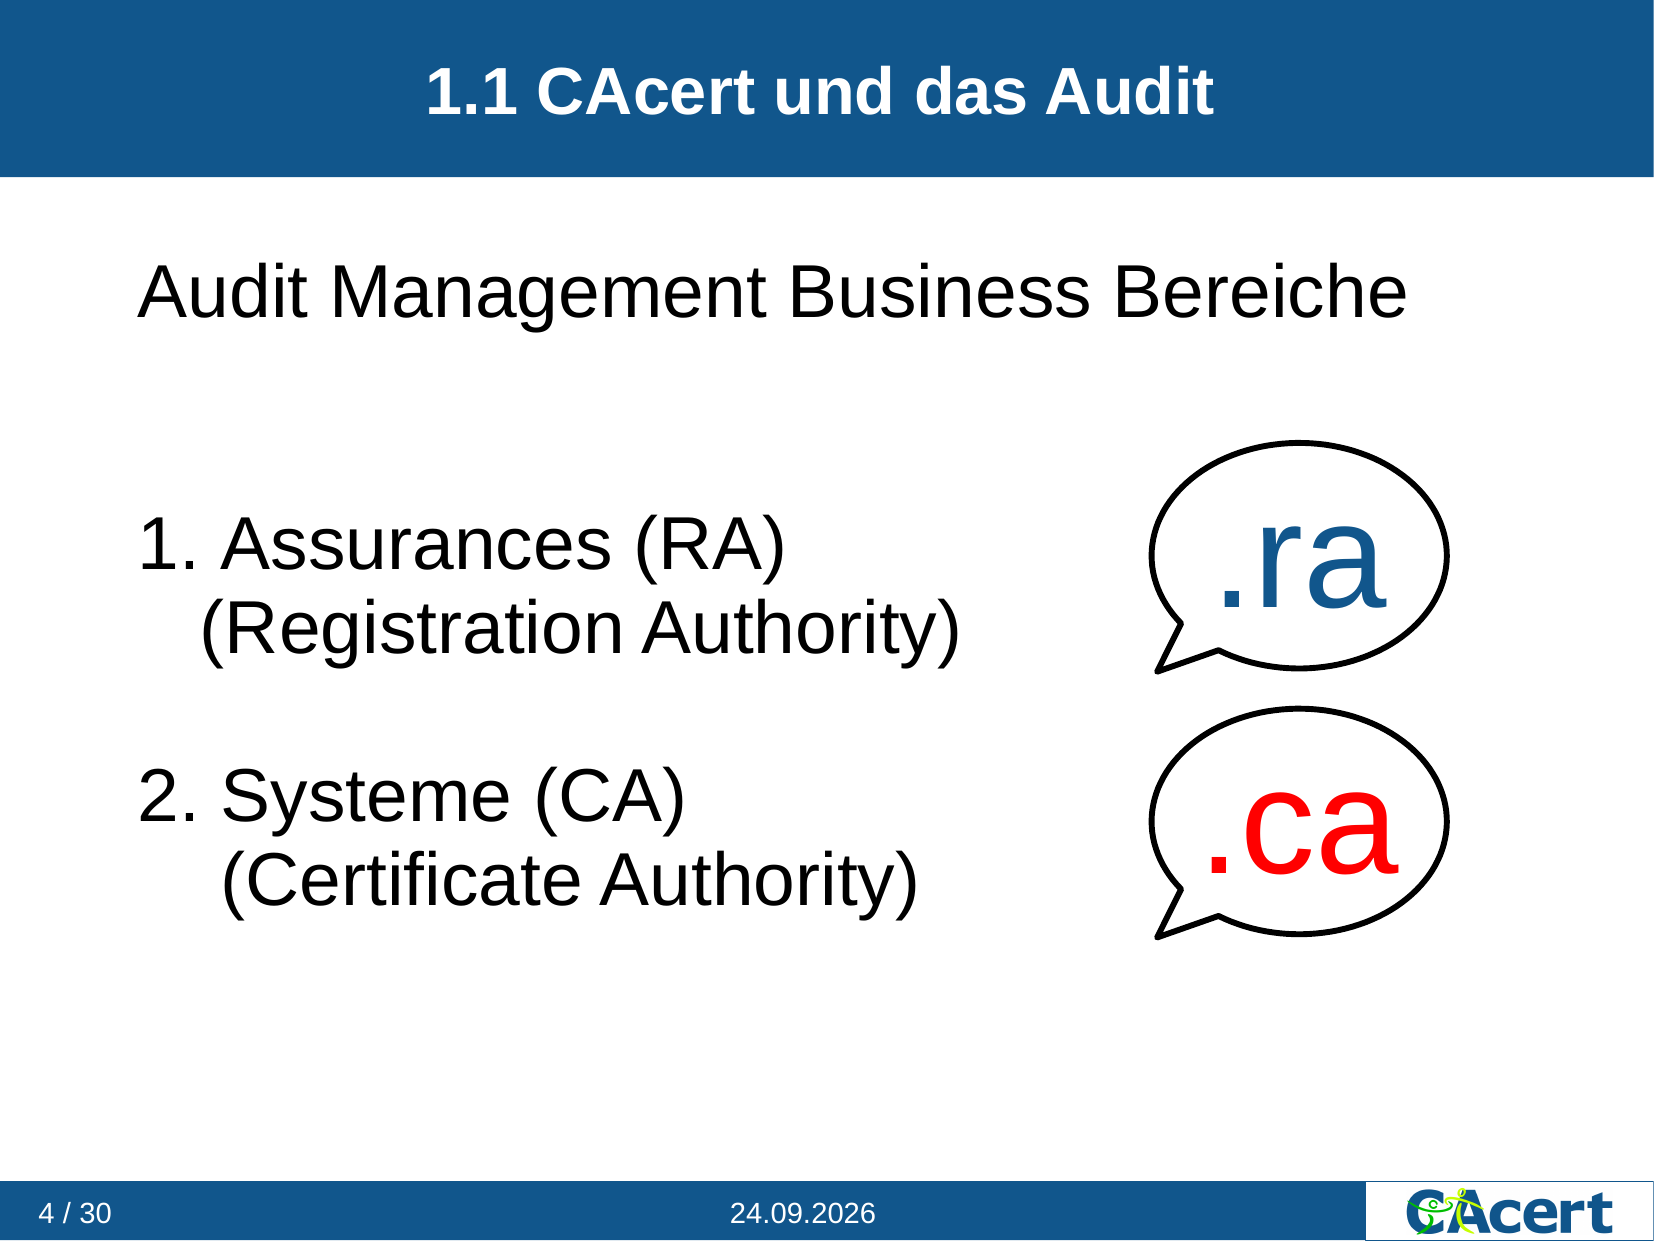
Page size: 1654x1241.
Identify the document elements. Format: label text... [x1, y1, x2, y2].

text_box Audit Management Business Bereiche Assurances (RA) (Registration Authority) Systeme (CA) (Certificate Authority) [122, 241, 1425, 1004]
text_box .ca [1151, 708, 1447, 938]
title 1.1 CAcert und das Audit [76, 17, 1565, 166]
text_box .ra [1151, 442, 1447, 672]
picture [1406, 1187, 1613, 1235]
